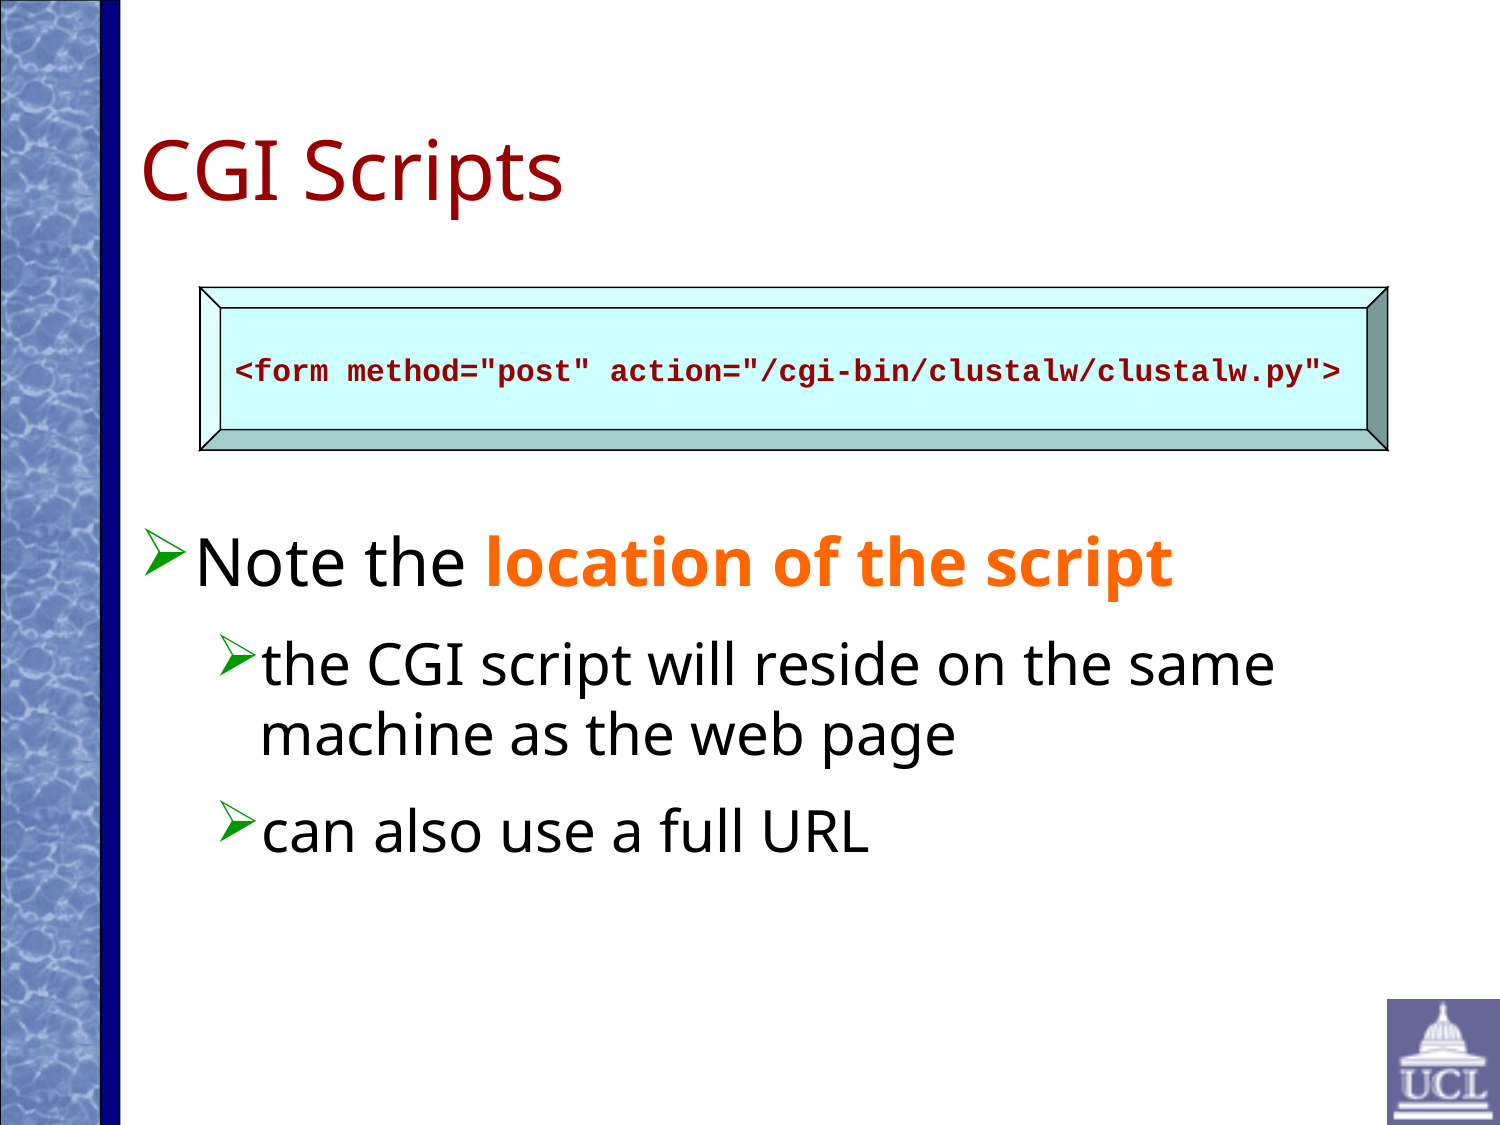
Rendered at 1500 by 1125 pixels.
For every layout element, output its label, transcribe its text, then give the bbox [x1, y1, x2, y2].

picture [1, 1, 99, 1125]
text_box <form method="post" action="/cgi-bin/clustalw/clustalw.py"> [221, 308, 1367, 429]
picture [1387, 999, 1500, 1125]
title CGI Scripts [124, 37, 1413, 225]
list Note the location of the script the CGI script will reside on the same machine as the web page can also use a full URL [125, 512, 1417, 1088]
